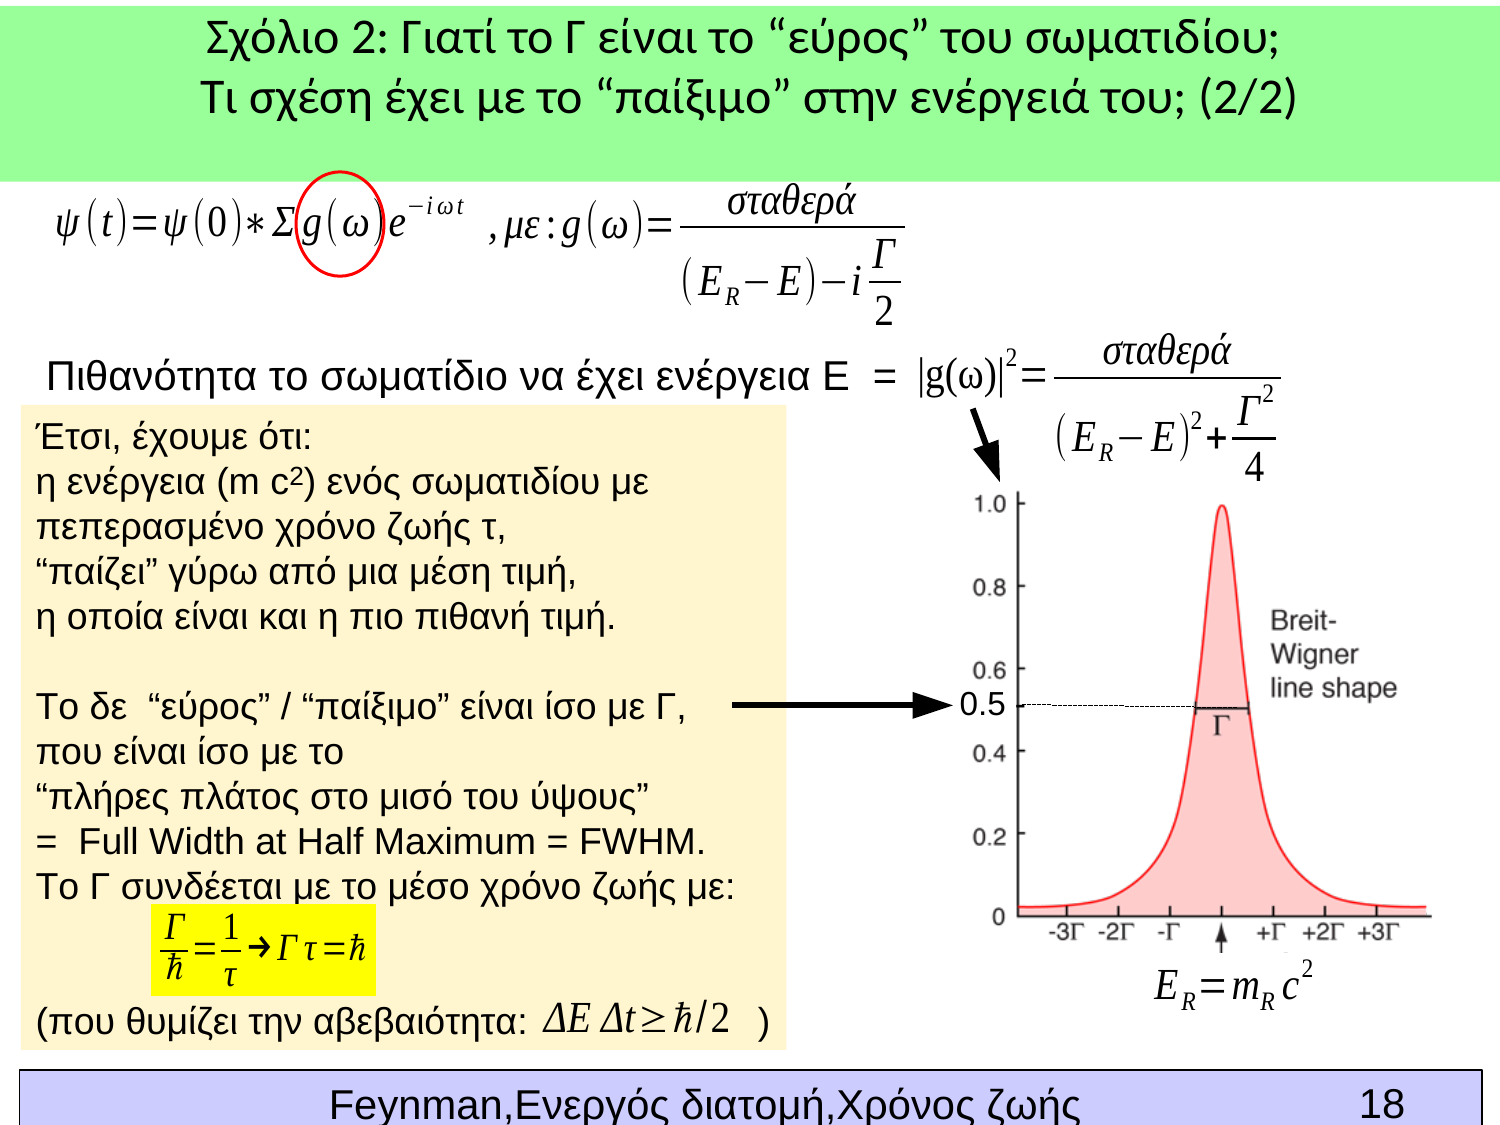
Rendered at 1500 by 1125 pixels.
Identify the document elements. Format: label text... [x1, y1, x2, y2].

chart [376, 189, 475, 249]
text_box Σχόλιο 2: Γιατί το Γ είναι το “εύρος” του σωματιδίου; Τι σχέση έχει με το “παίξιμο” στην ενέργειά του; (2/2) [0, 5, 1500, 182]
chart [150, 904, 376, 996]
picture [962, 476, 1443, 1002]
text_box Πιθανότητα το σωματίδιο να έχει ενέργεια Ε = [31, 341, 936, 406]
text_box 0.5 - [944, 674, 1041, 730]
text_box Έτσι, έχουμε ότι: η ενέργεια (m c2) ενός σωματιδίου με πεπερασμένο χρόνο ζωής τ, “παίζει” γύρω από μια μέση τιμή, η οποία είναι και η πιο πιθανή τιμή. Το δε “εύρος” / “παίξιμο” είναι ίσο με Γ, που είναι ίσο με το “πλήρες πλάτος στο μισό του ύψους” = Full Width at Half Maximum = FWHM. Το Γ συνδέεται με το μέσο χρόνο ζωής με: (που θυμίζει την αβεβαιότητα: ) [20, 404, 787, 1049]
chart [45, 189, 304, 249]
chart [477, 173, 1292, 492]
chart [1141, 953, 1323, 1016]
chart [298, 189, 382, 249]
chart [531, 992, 741, 1042]
